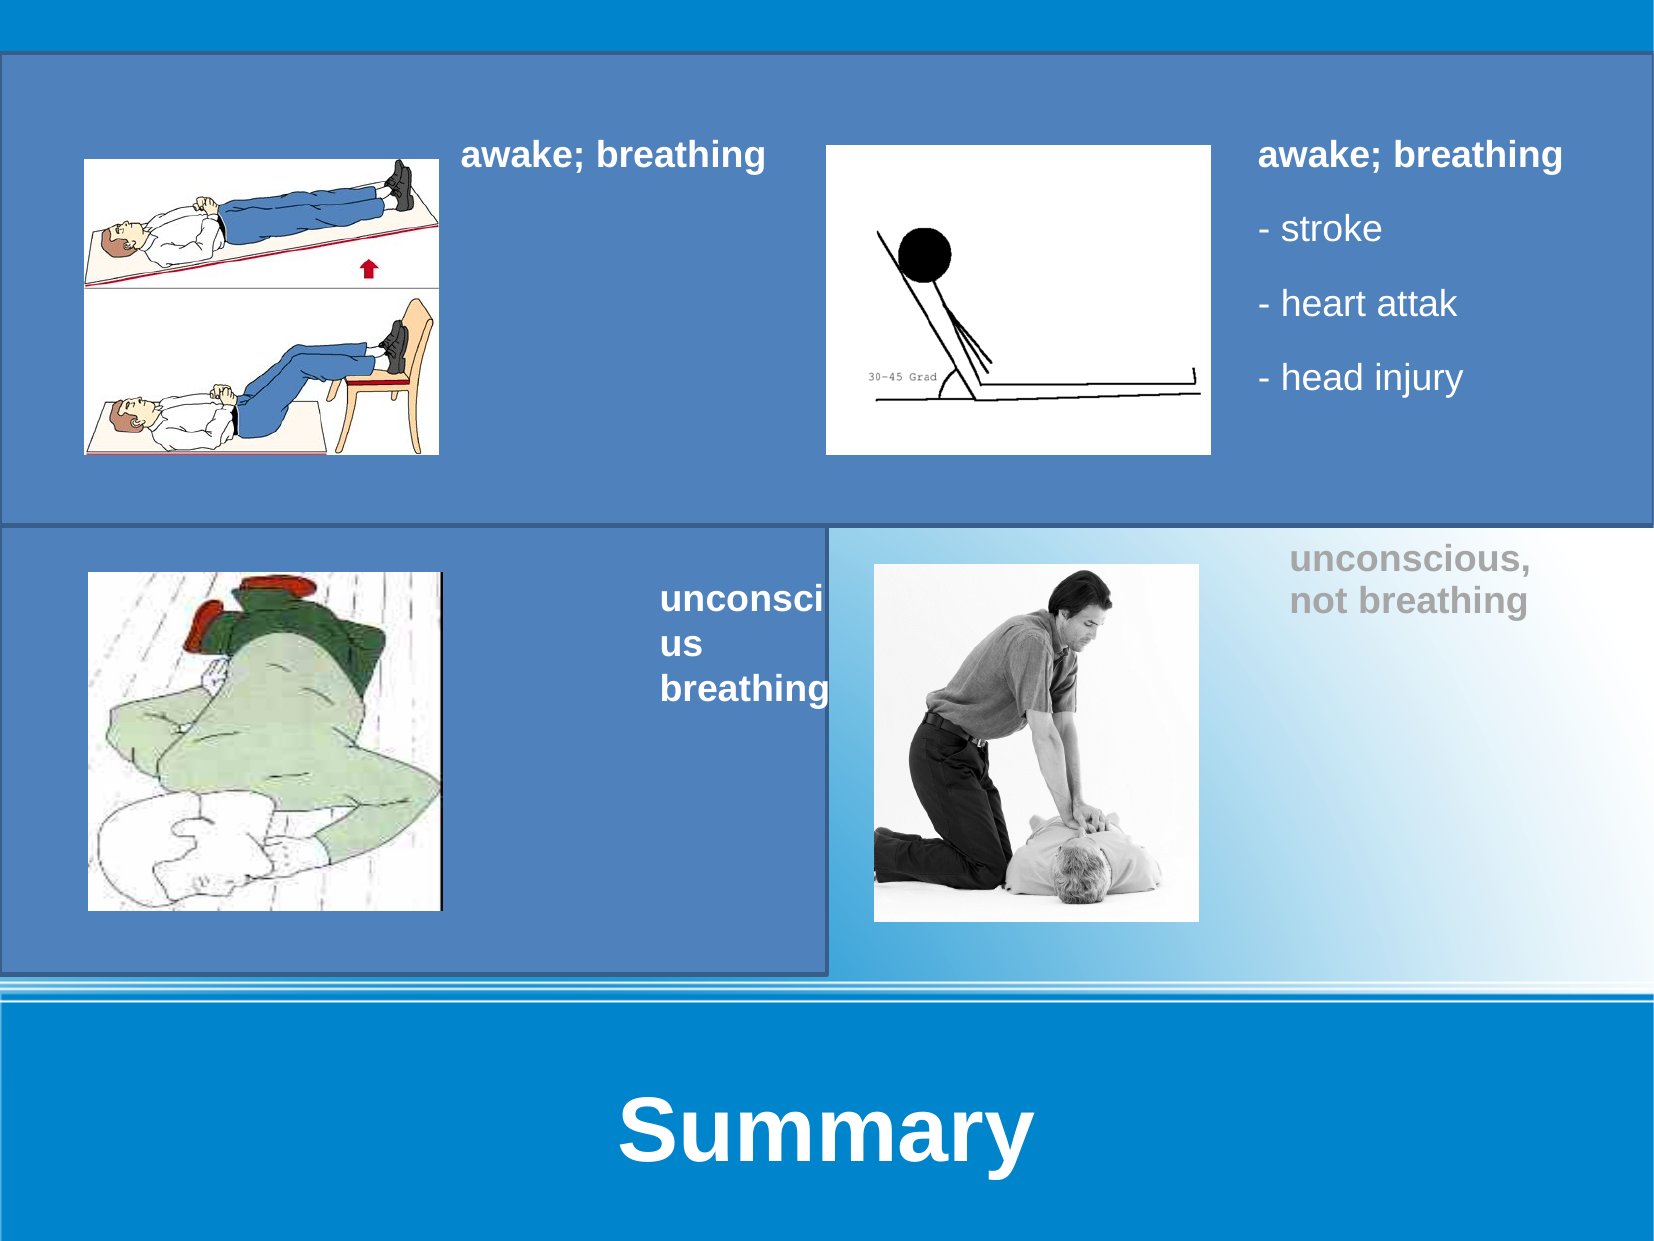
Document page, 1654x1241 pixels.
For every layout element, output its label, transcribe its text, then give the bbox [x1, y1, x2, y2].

text_box awake; breathing - stroke - heart attak - head injury [1240, 129, 1571, 536]
text_box unconscius breathing [92, 529, 837, 872]
text_box [0, 53, 1654, 974]
text_box awake; breathing [442, 129, 827, 473]
text_box unconscious, not breathing [1274, 529, 1636, 676]
picture [84, 159, 439, 455]
picture [874, 564, 1199, 922]
picture [88, 845, 443, 911]
picture [827, 145, 1211, 455]
text_box Summary [82, 1021, 1571, 1229]
